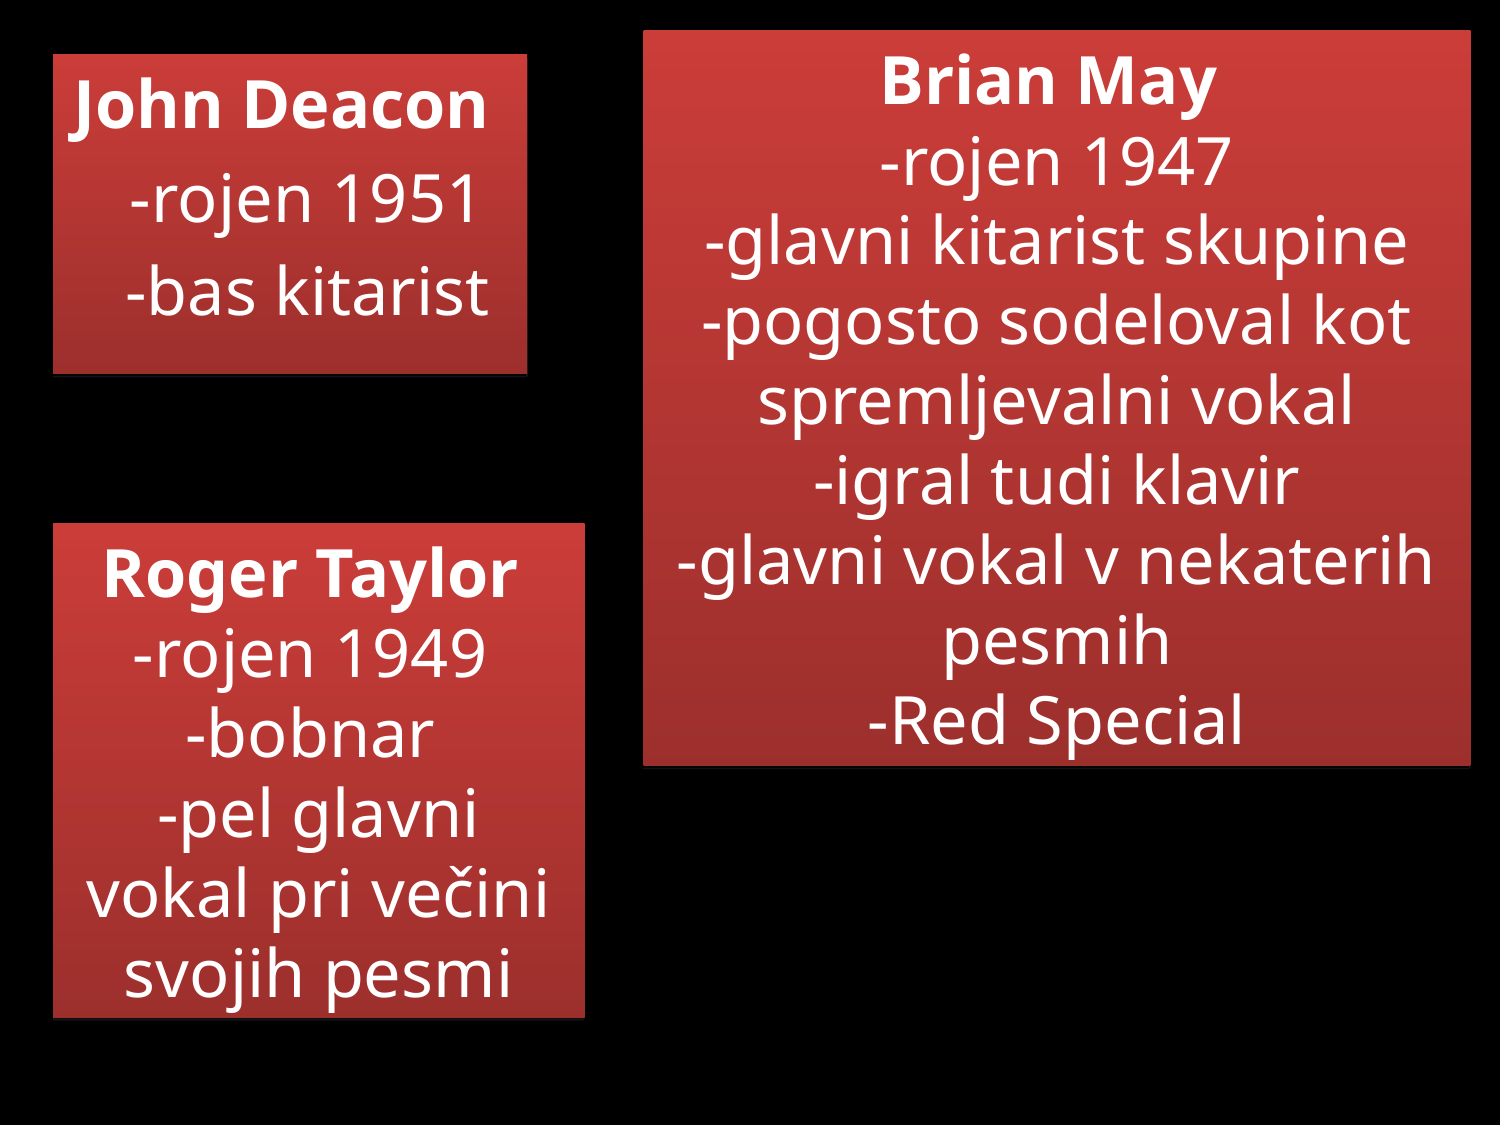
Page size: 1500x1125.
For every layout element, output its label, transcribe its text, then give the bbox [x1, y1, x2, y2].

list John Deacon -rojen 1951 -bas kitarist [53, 54, 528, 374]
text_box Roger Taylor -rojen 1949 -bobnar -pel glavni vokal pri večini svojih pesmi [53, 523, 585, 1018]
text_box Brian May -rojen 1947 -glavni kitarist skupine -pogosto sodeloval kot spremljevalni vokal -igral tudi klavir -glavni vokal v nekaterih pesmih -Red Special [643, 30, 1471, 766]
